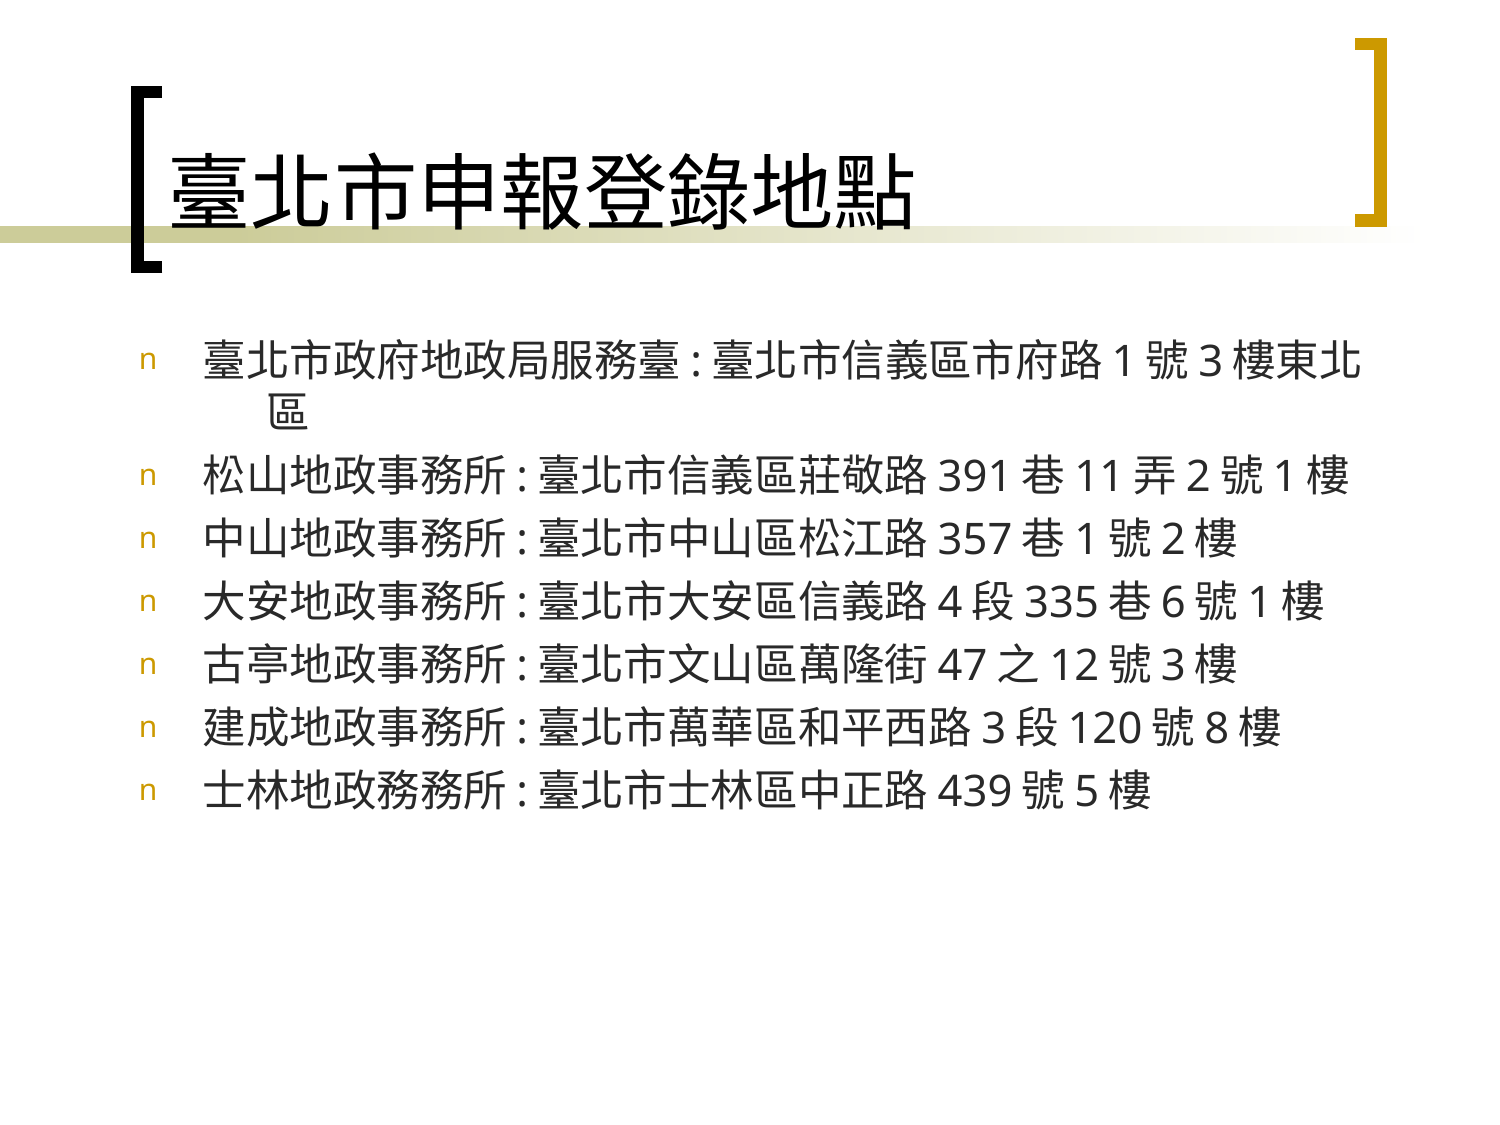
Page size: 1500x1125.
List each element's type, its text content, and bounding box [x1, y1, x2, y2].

list 臺北市政府地政局服務臺:臺北市信義區市府路1號3樓東北區 松山地政事務所:臺北市信義區莊敬路391巷11弄2號1樓 中山地政事務所:臺北市中山區松江路357巷1號2樓 大安地政事務所:臺北市大安區信義路4段335巷6號1樓 古亭地政事務所:臺北市文山區萬隆街47之12號3樓 建成地政事務所:臺北市萬華區和平西路3段120號8樓 士林地政務務所:臺北市士林區中正路439號5樓 [123, 324, 1413, 1000]
title 臺北市申報登錄地點 [152, 15, 1328, 248]
